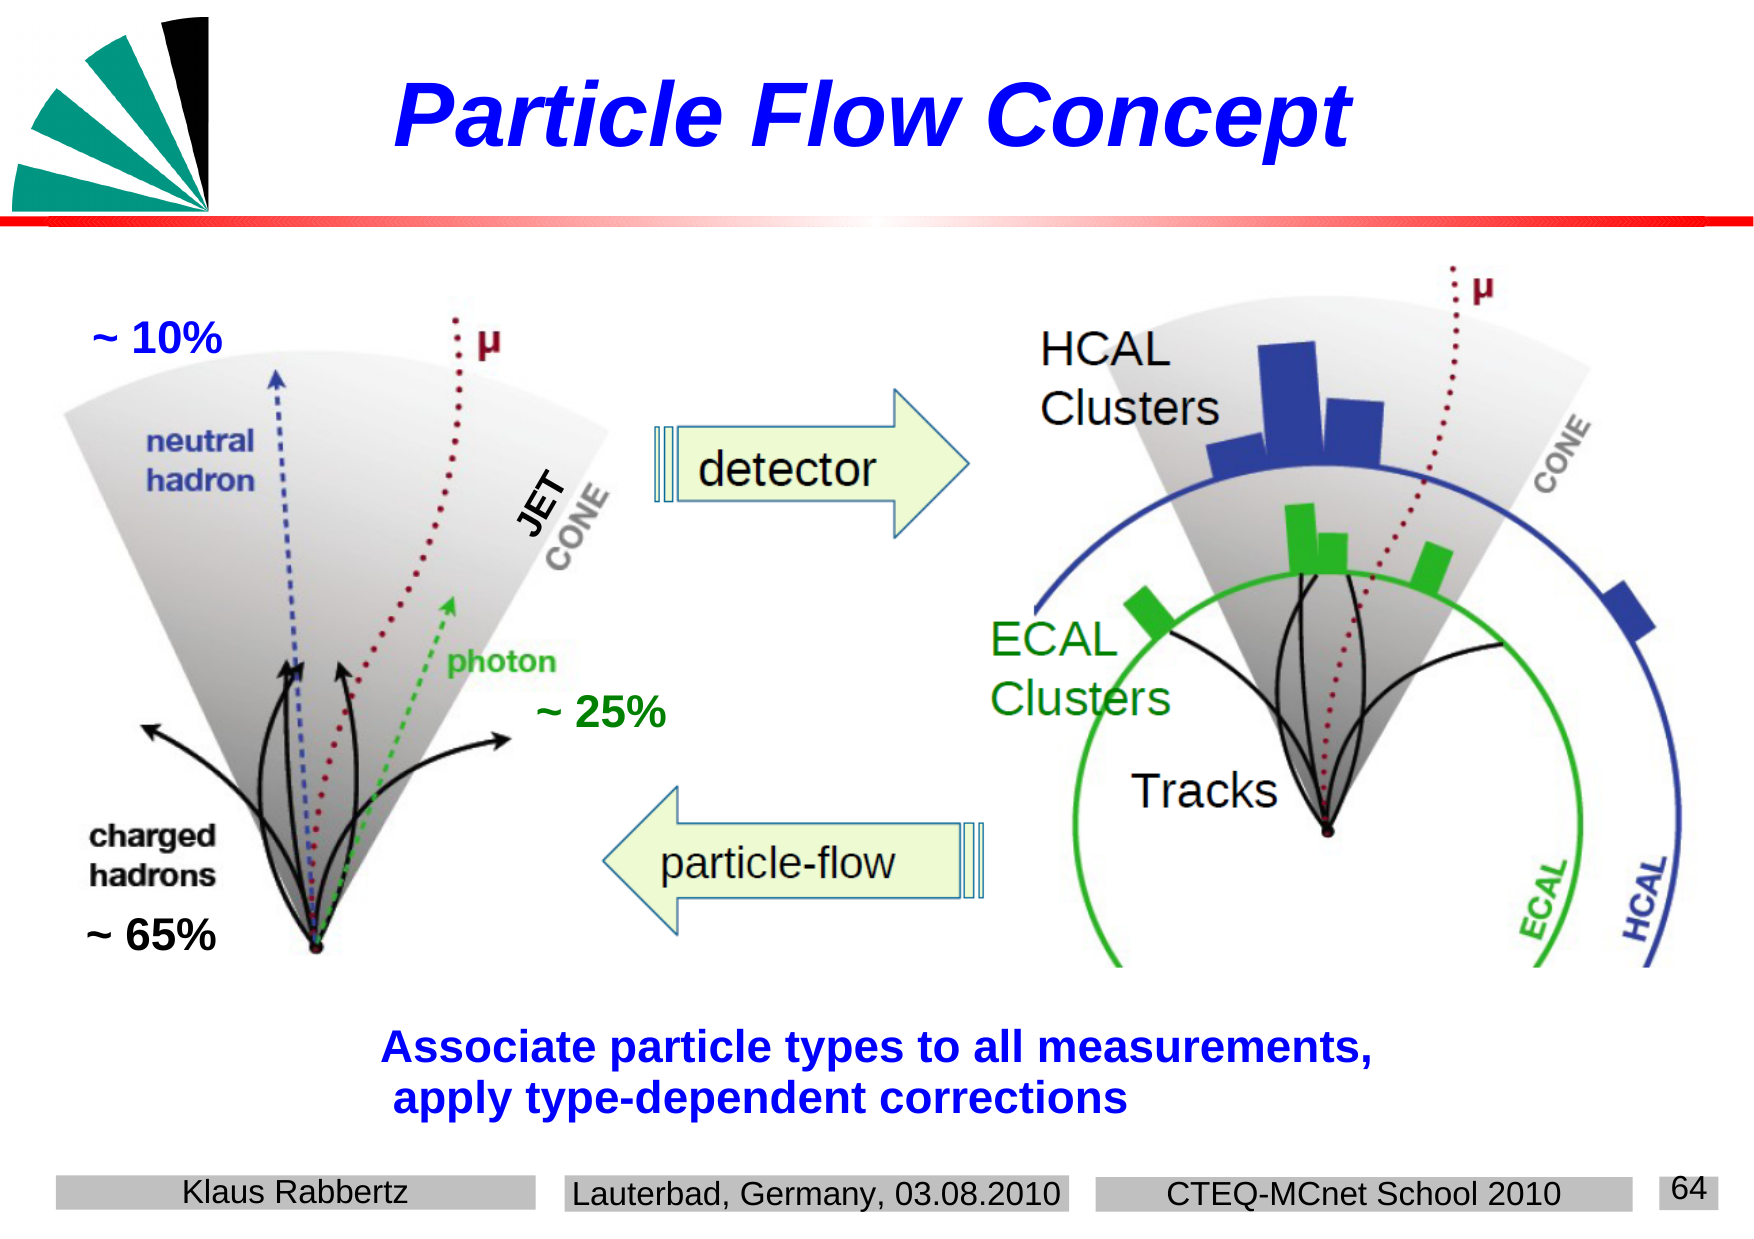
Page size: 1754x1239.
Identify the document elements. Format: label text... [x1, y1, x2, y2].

text_box JET [494, 450, 589, 559]
picture [12, 17, 209, 214]
text_box ~ 65% [74, 902, 228, 967]
picture [39, 265, 1704, 980]
title Particle Flow Concept [220, 16, 1525, 213]
text_box ~ 25% [523, 680, 678, 745]
text_box Associate particle types to all measurements, apply type-dependent corrections [368, 1015, 1386, 1132]
text_box ~ 10% [80, 305, 235, 370]
